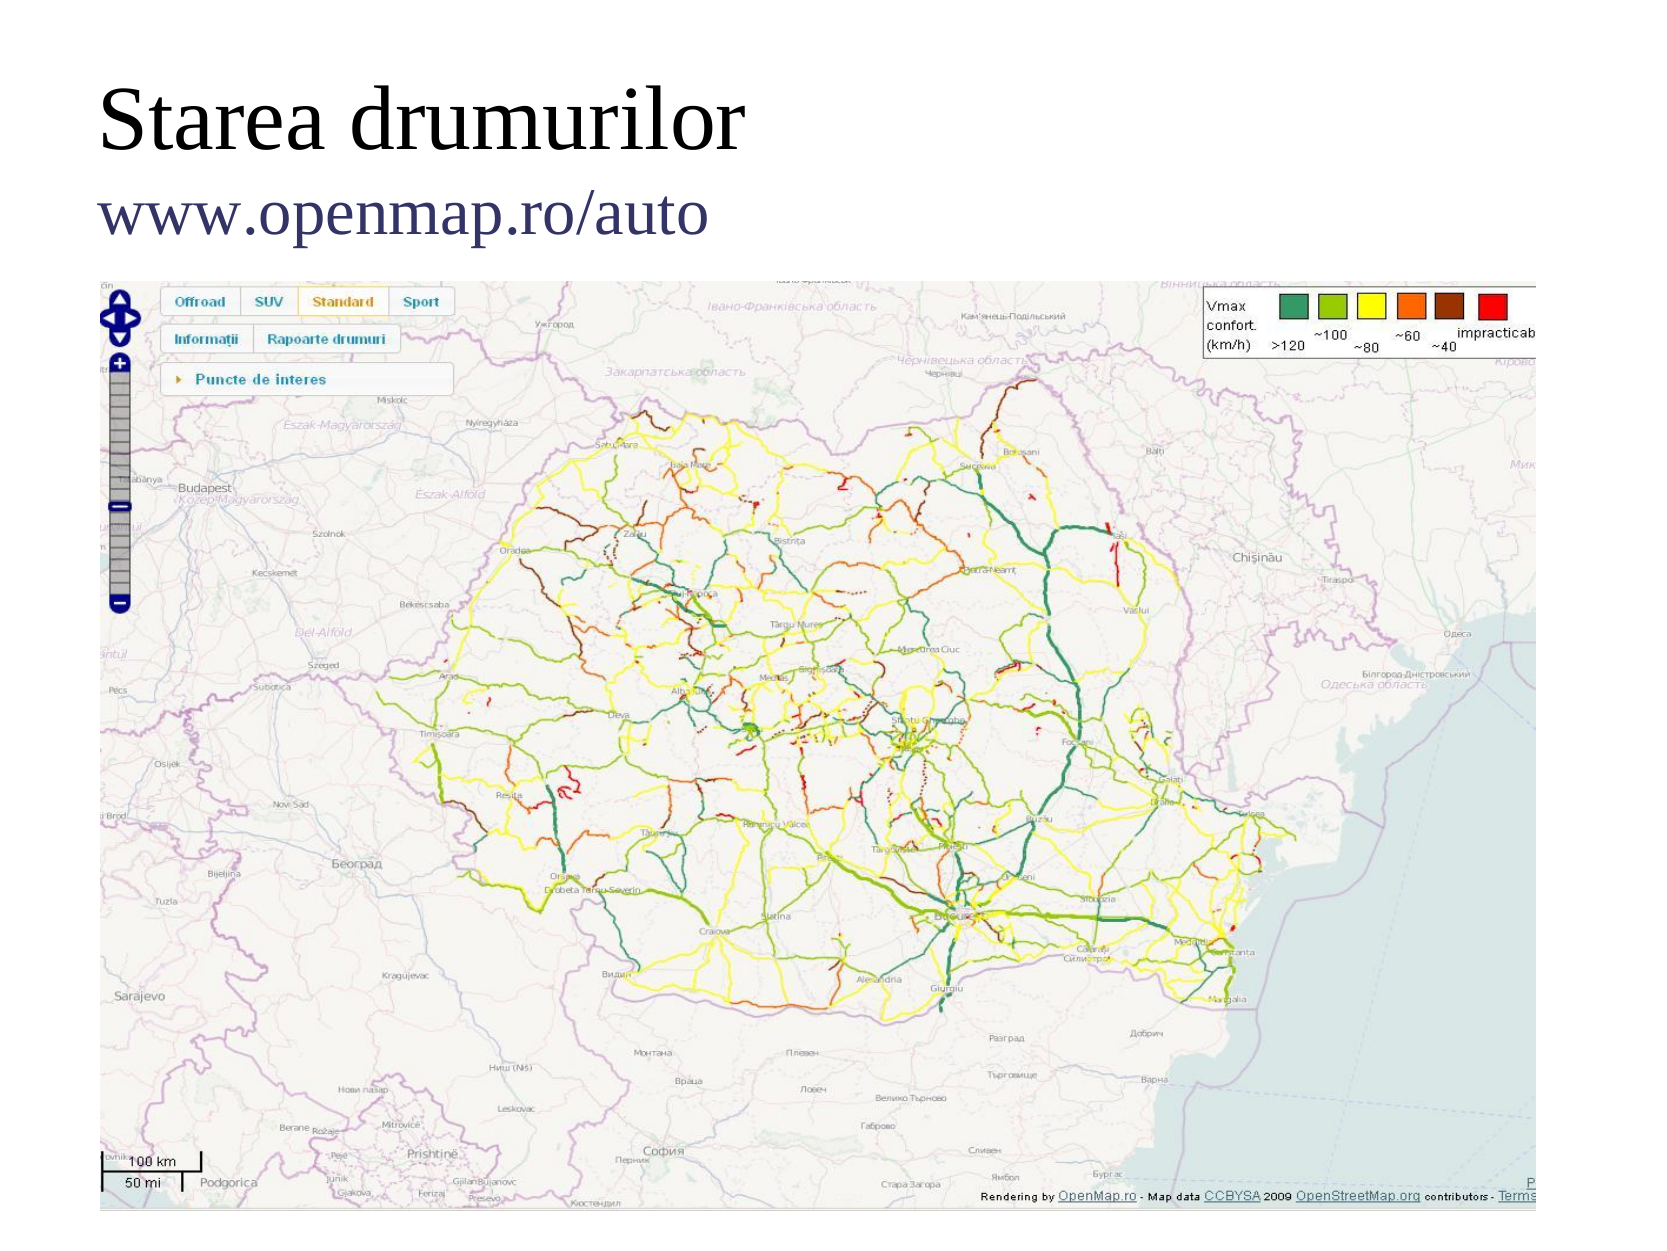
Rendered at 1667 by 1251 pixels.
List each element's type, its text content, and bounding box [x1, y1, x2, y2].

title Starea drumurilor www.openmap.ro/auto [82, 41, 1571, 265]
picture [100, 281, 1536, 1211]
